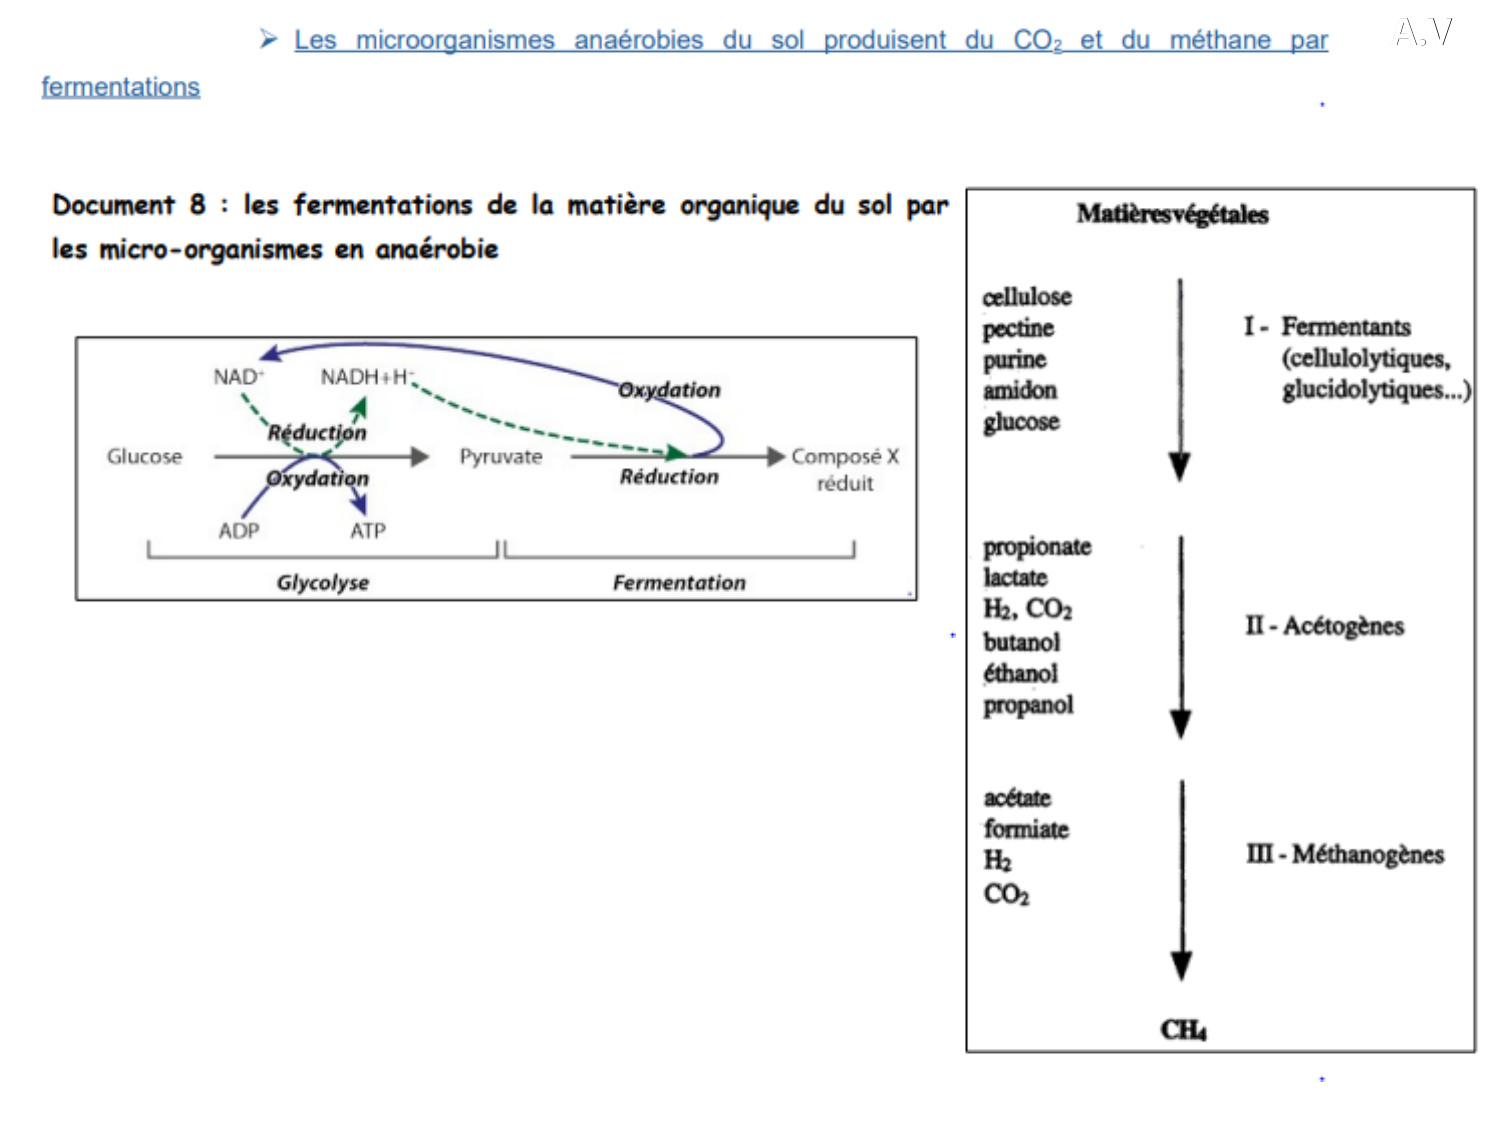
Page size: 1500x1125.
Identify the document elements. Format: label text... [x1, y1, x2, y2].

picture [35, 167, 1492, 1082]
picture [24, 13, 1336, 107]
text_box A.V [1375, 0, 1500, 61]
